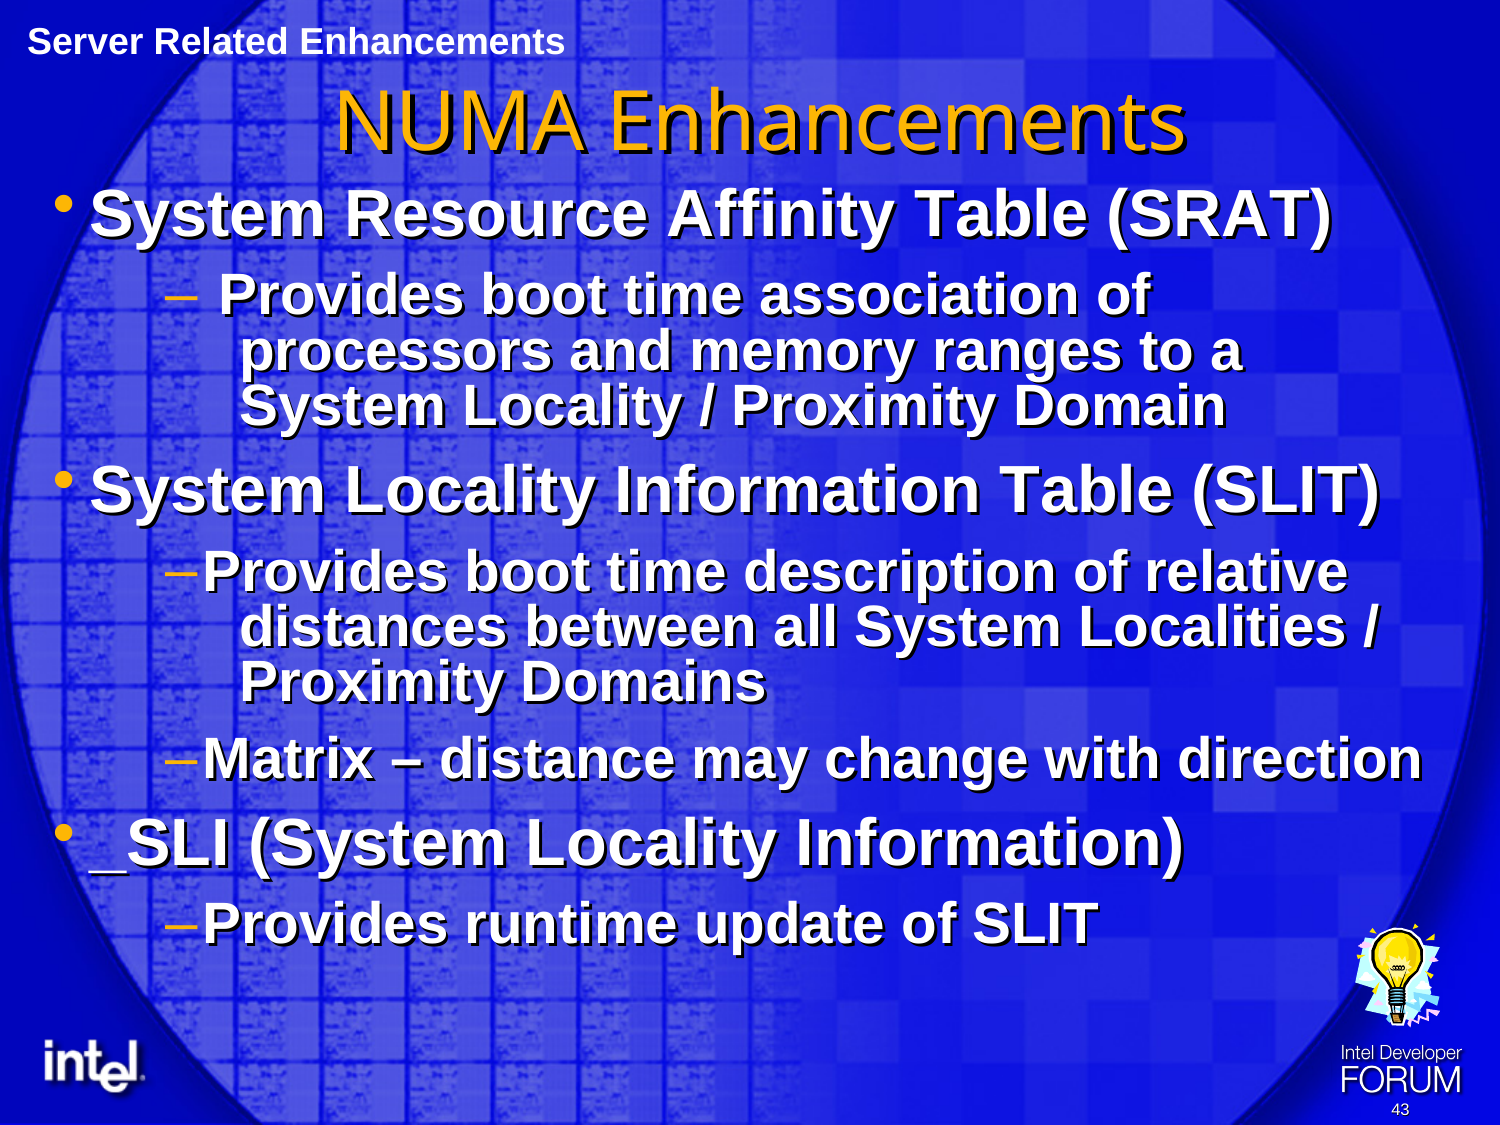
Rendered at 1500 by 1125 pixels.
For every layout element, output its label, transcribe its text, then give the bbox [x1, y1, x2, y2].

picture [0, 0, 1500, 1125]
text_box Server Related Enhancements [12, 12, 585, 71]
